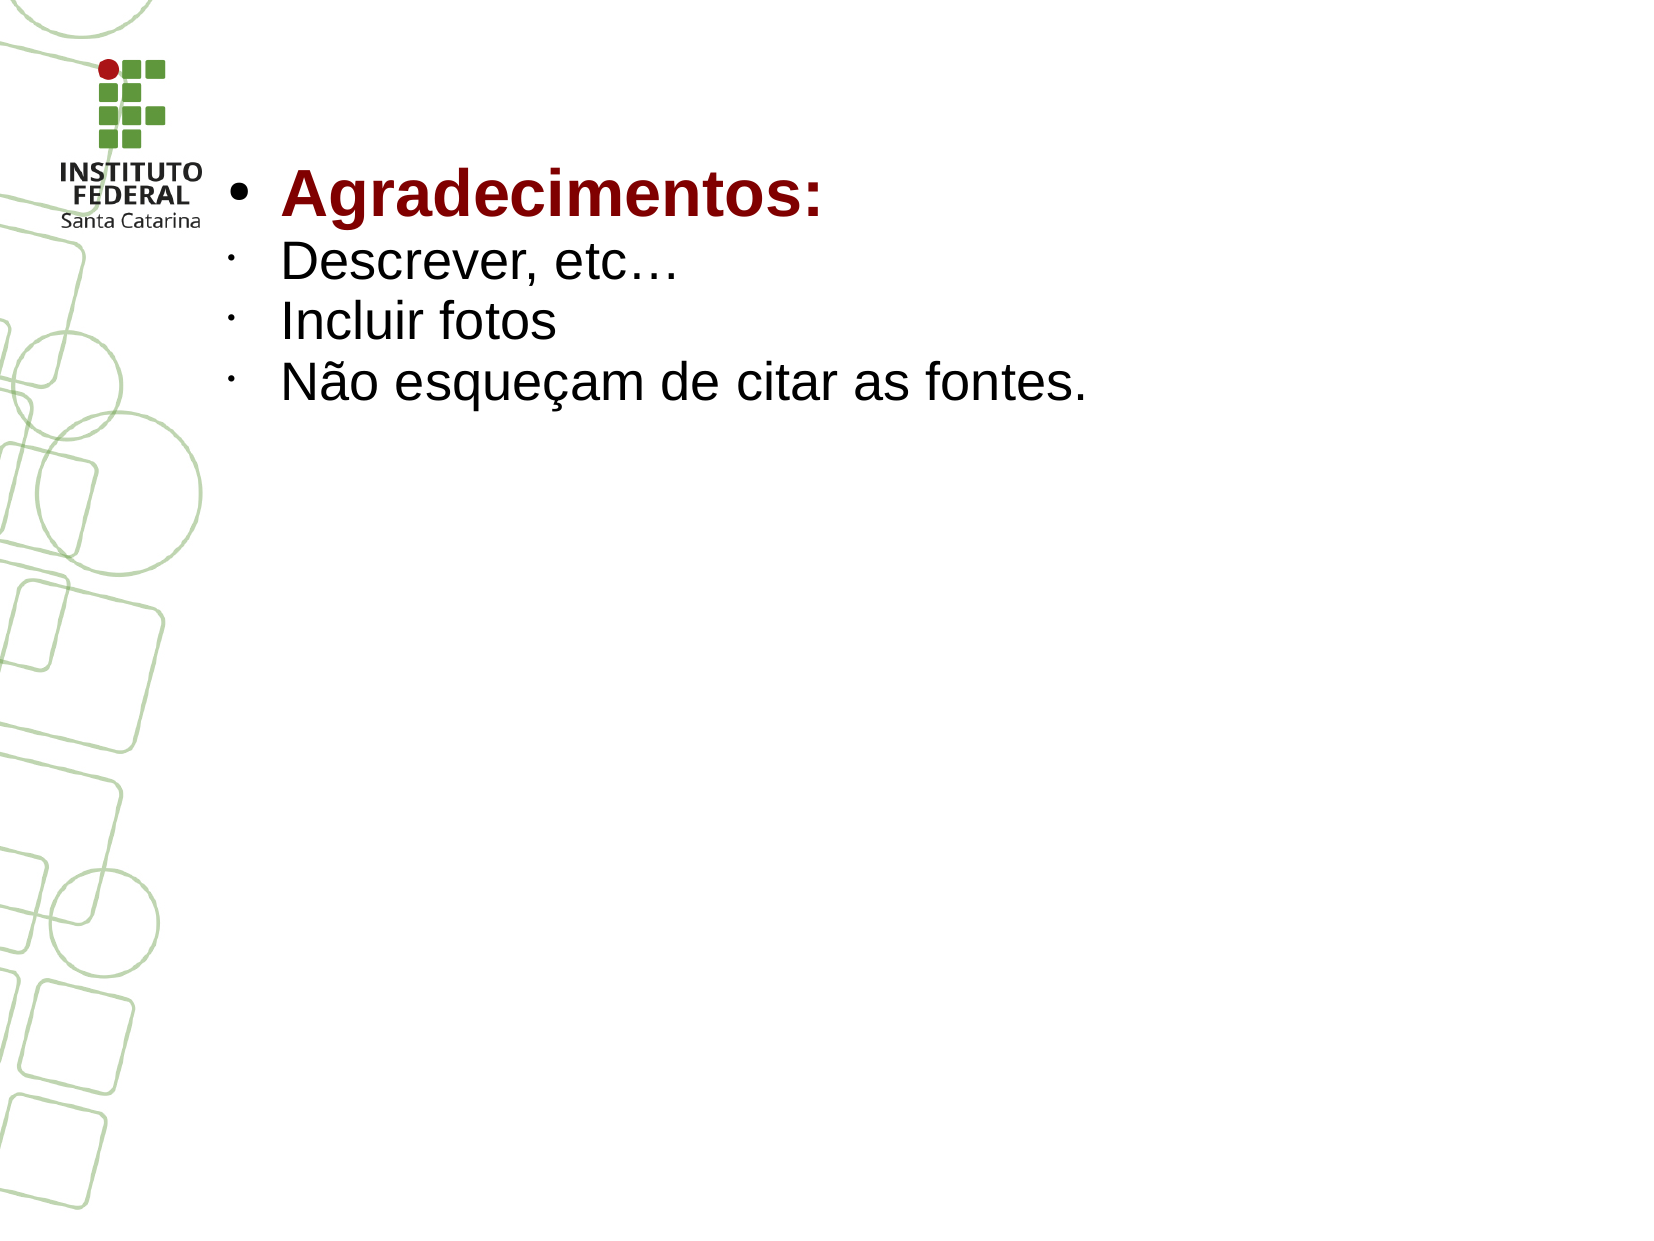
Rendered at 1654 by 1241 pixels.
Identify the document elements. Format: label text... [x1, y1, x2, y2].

text_box Agradecimentos: Descrever, etc… Incluir fotos Não esqueçam de citar as fontes. [194, 148, 1546, 534]
picture [0, 0, 1654, 1241]
